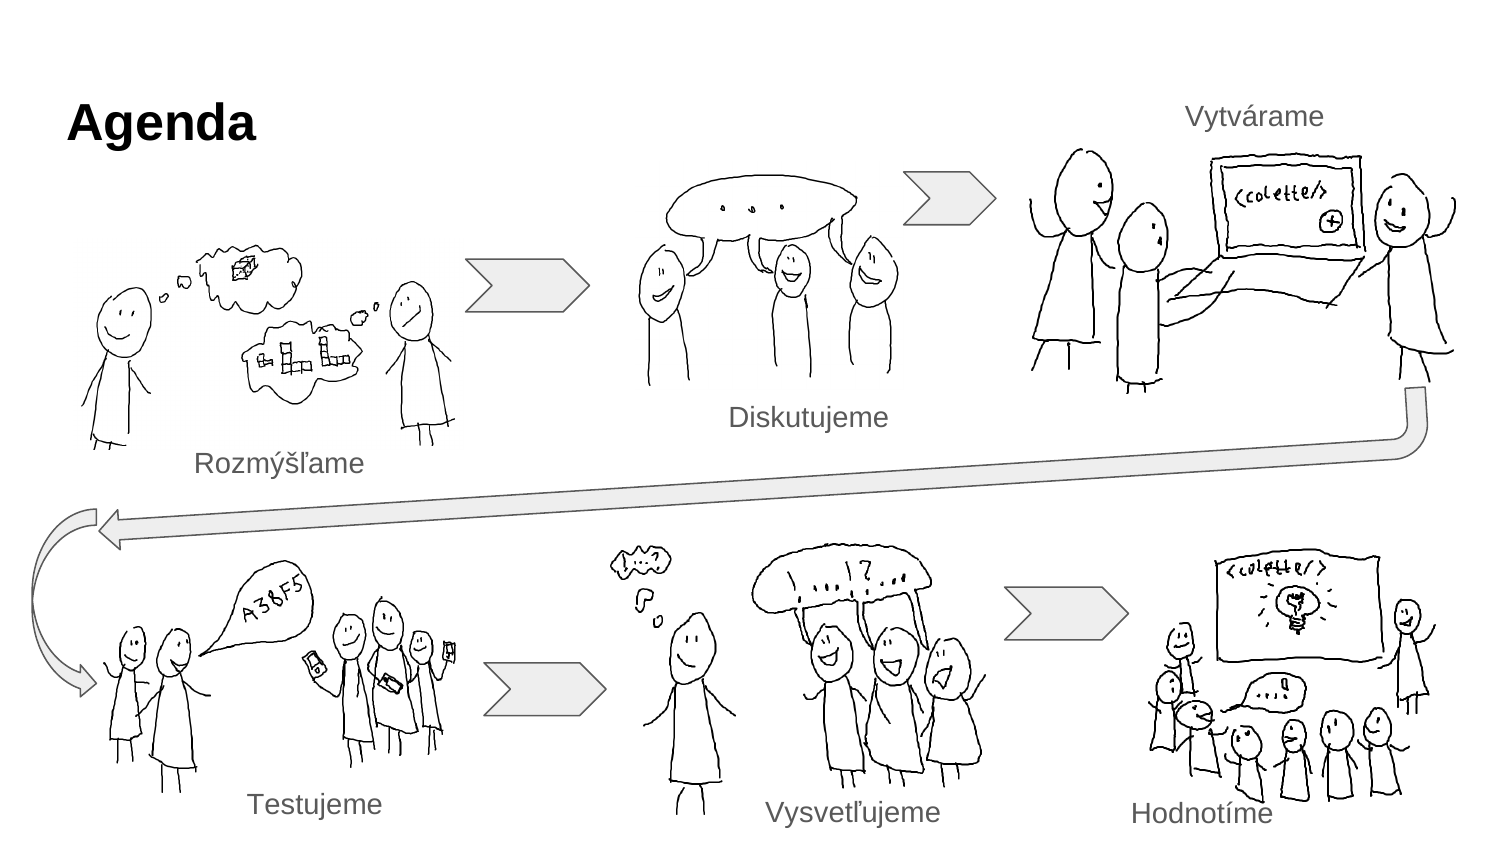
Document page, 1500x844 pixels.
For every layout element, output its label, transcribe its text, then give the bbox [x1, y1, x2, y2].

picture [96, 556, 464, 802]
picture [1010, 143, 1464, 408]
text_box [32, 509, 97, 697]
text_box Testujeme [231, 770, 542, 837]
picture [1138, 545, 1449, 813]
text_box [98, 387, 1428, 550]
picture [635, 161, 904, 390]
text_box Vytvárame [1169, 82, 1500, 149]
text_box Diskutujeme [713, 383, 934, 449]
text_box [465, 259, 590, 312]
text_box [483, 662, 607, 716]
picture [606, 541, 997, 817]
text_box [1004, 587, 1129, 640]
text_box Vysvetľujeme [750, 778, 973, 844]
text_box Hodnotíme [1115, 779, 1416, 844]
text_box Rozmýšľame [178, 428, 389, 495]
title Agenda [51, 72, 1449, 167]
picture [73, 238, 464, 450]
text_box [903, 171, 997, 225]
